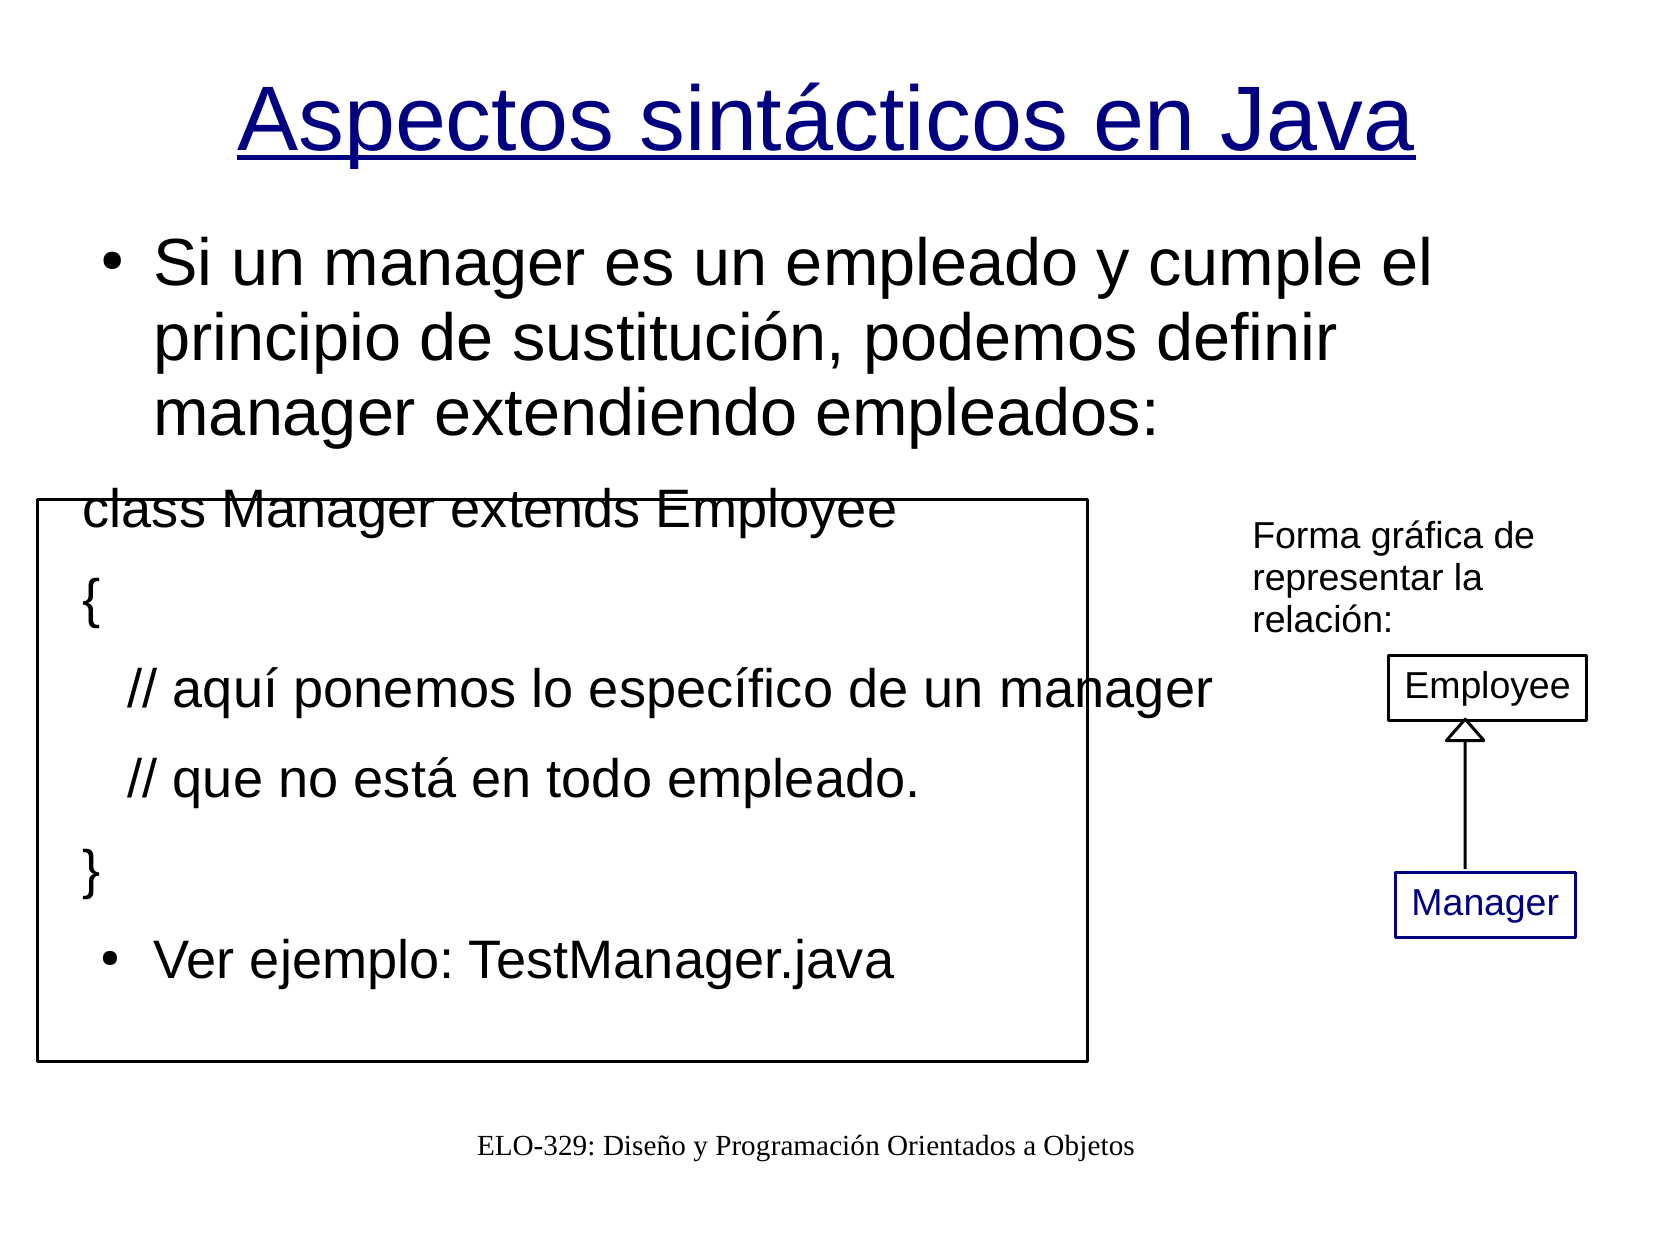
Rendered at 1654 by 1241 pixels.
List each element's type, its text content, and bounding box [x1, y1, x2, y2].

text_box Manager [1395, 872, 1549, 938]
text_box Forma gráfica de representar la relación: [1237, 507, 1576, 663]
title Aspectos sintácticos en Java [82, 49, 1571, 188]
text_box Employee [1388, 663, 1557, 721]
list Si un manager es un empleado y cumple el principio de sustitución, podemos definir manager extendiendo empleados: class Manager extends Employee { // aquí ponemos lo específico de un manager // que no está en todo empleado. } Ver ejemplo: TestManager.java [82, 501, 1086, 1060]
list Si un manager es un empleado y cumple el principio de sustitución, podemos definir manager extendiendo empleados: class Manager extends Employee { // aquí ponemos lo específico de un manager // que no está en todo empleado. } Ver ejemplo: TestManager.java [82, 225, 1571, 1126]
